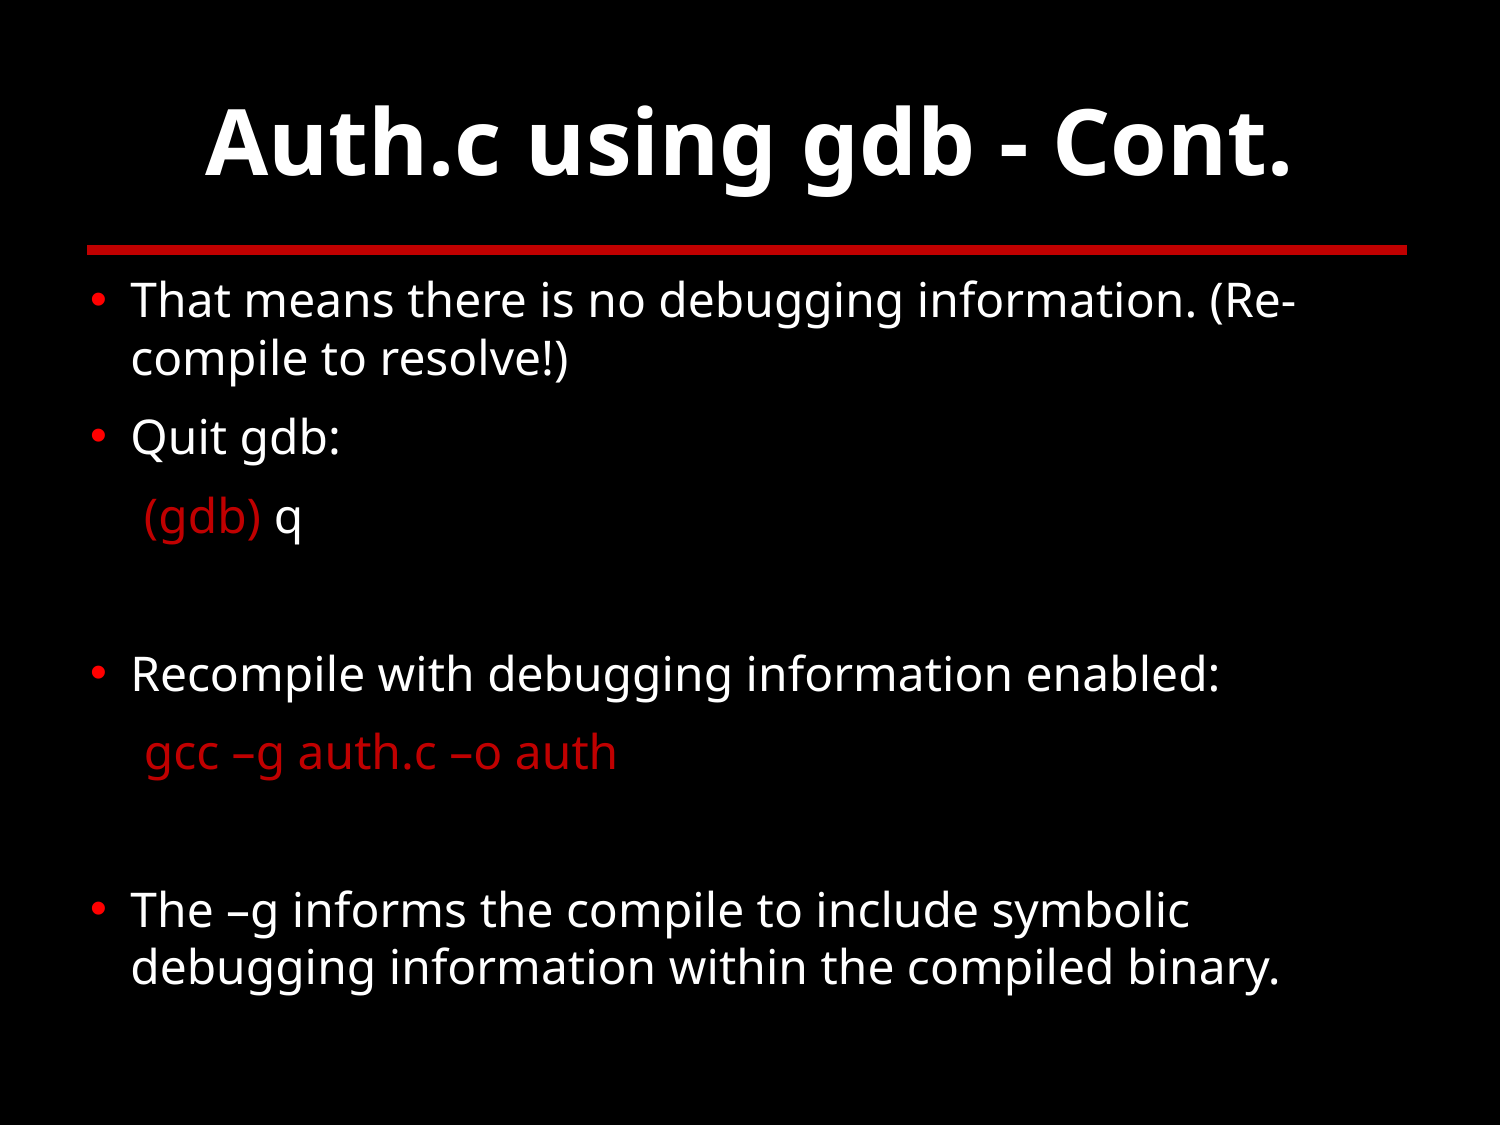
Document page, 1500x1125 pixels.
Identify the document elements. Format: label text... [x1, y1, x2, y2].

list That means there is no debugging information. (Re-compile to resolve!) Quit gdb: (gdb) q Recompile with debugging information enabled: gcc –g auth.c –o auth The –g informs the compile to include symbolic debugging information within the compiled binary. [75, 262, 1425, 1005]
title Auth.c using gdb - Cont. [75, 45, 1425, 233]
